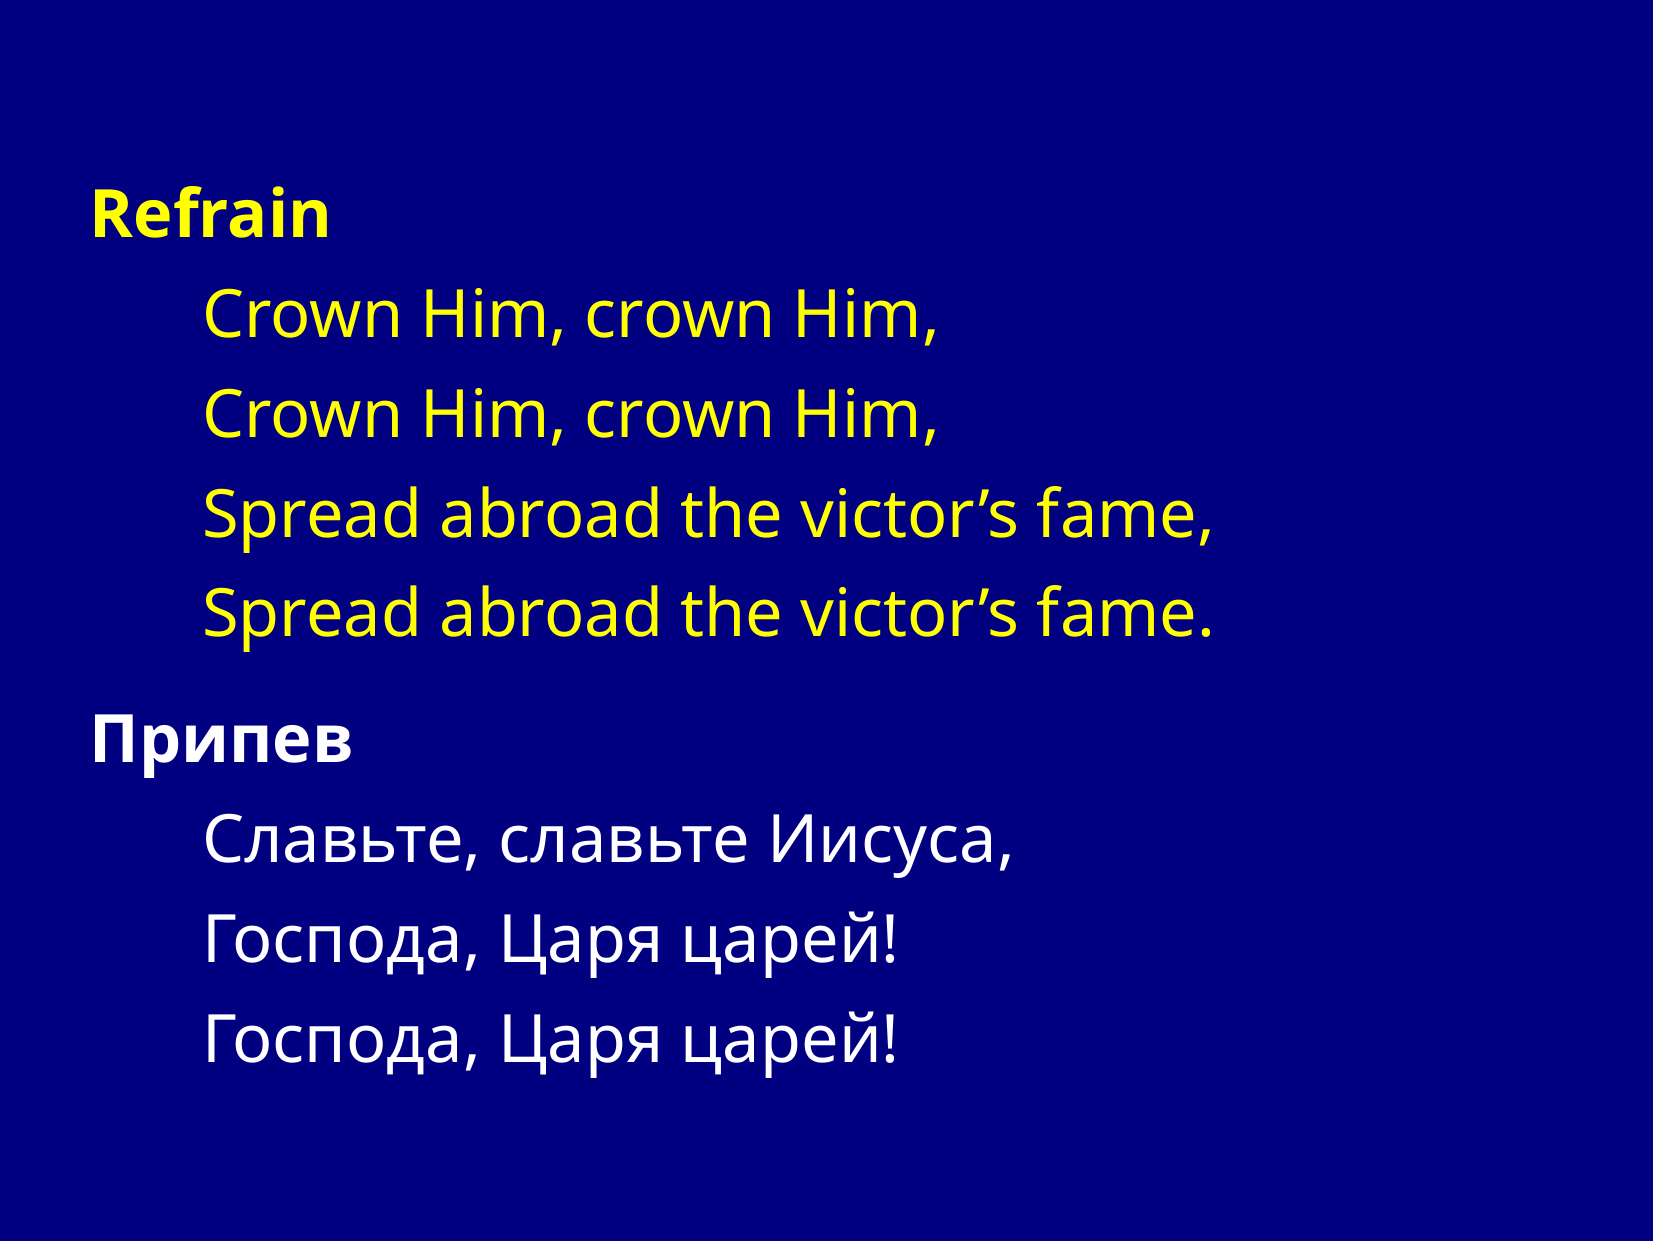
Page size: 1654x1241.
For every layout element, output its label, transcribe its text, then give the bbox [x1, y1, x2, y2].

text_box Припев Славьте, славьте Иисуса, Господа, Царя царей! Господа, Царя царей! [75, 675, 1576, 1163]
text_box Refrain Crown Him, crown Him, Crown Him, crown Him, Spread abroad the victor’s fame, Spread abroad the victor’s fame. [75, 150, 1576, 638]
